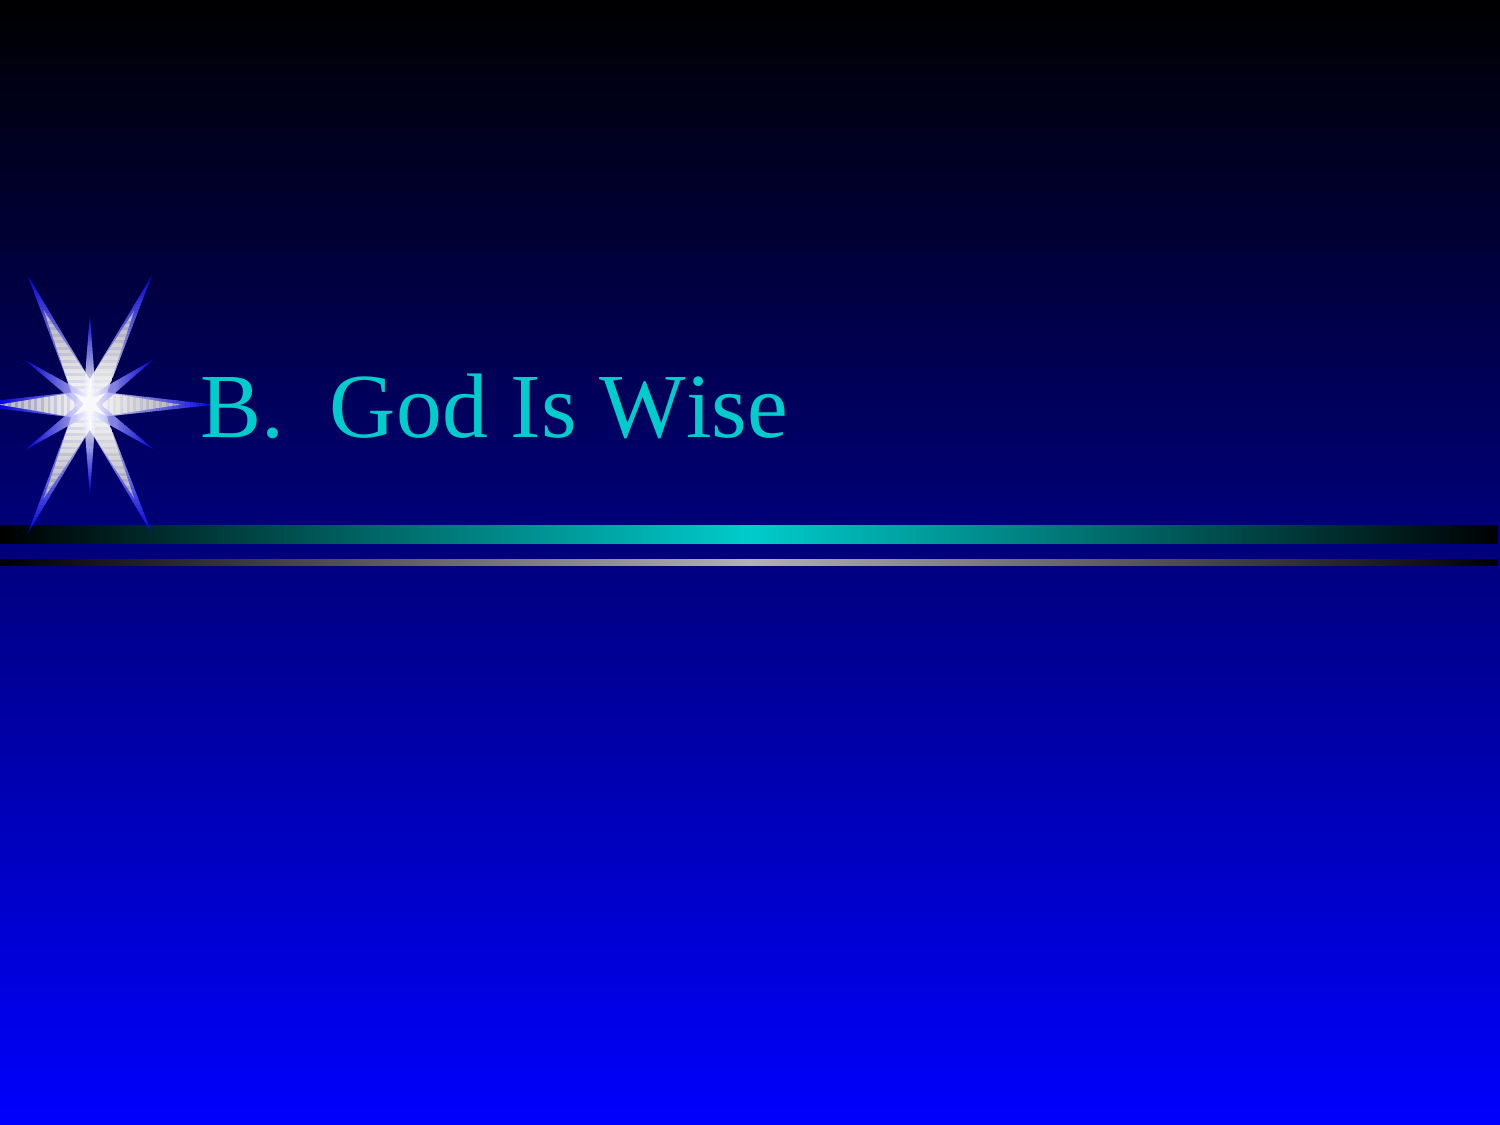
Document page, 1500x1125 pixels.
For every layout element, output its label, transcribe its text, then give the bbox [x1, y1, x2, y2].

title B. God Is Wise [200, 312, 1476, 501]
